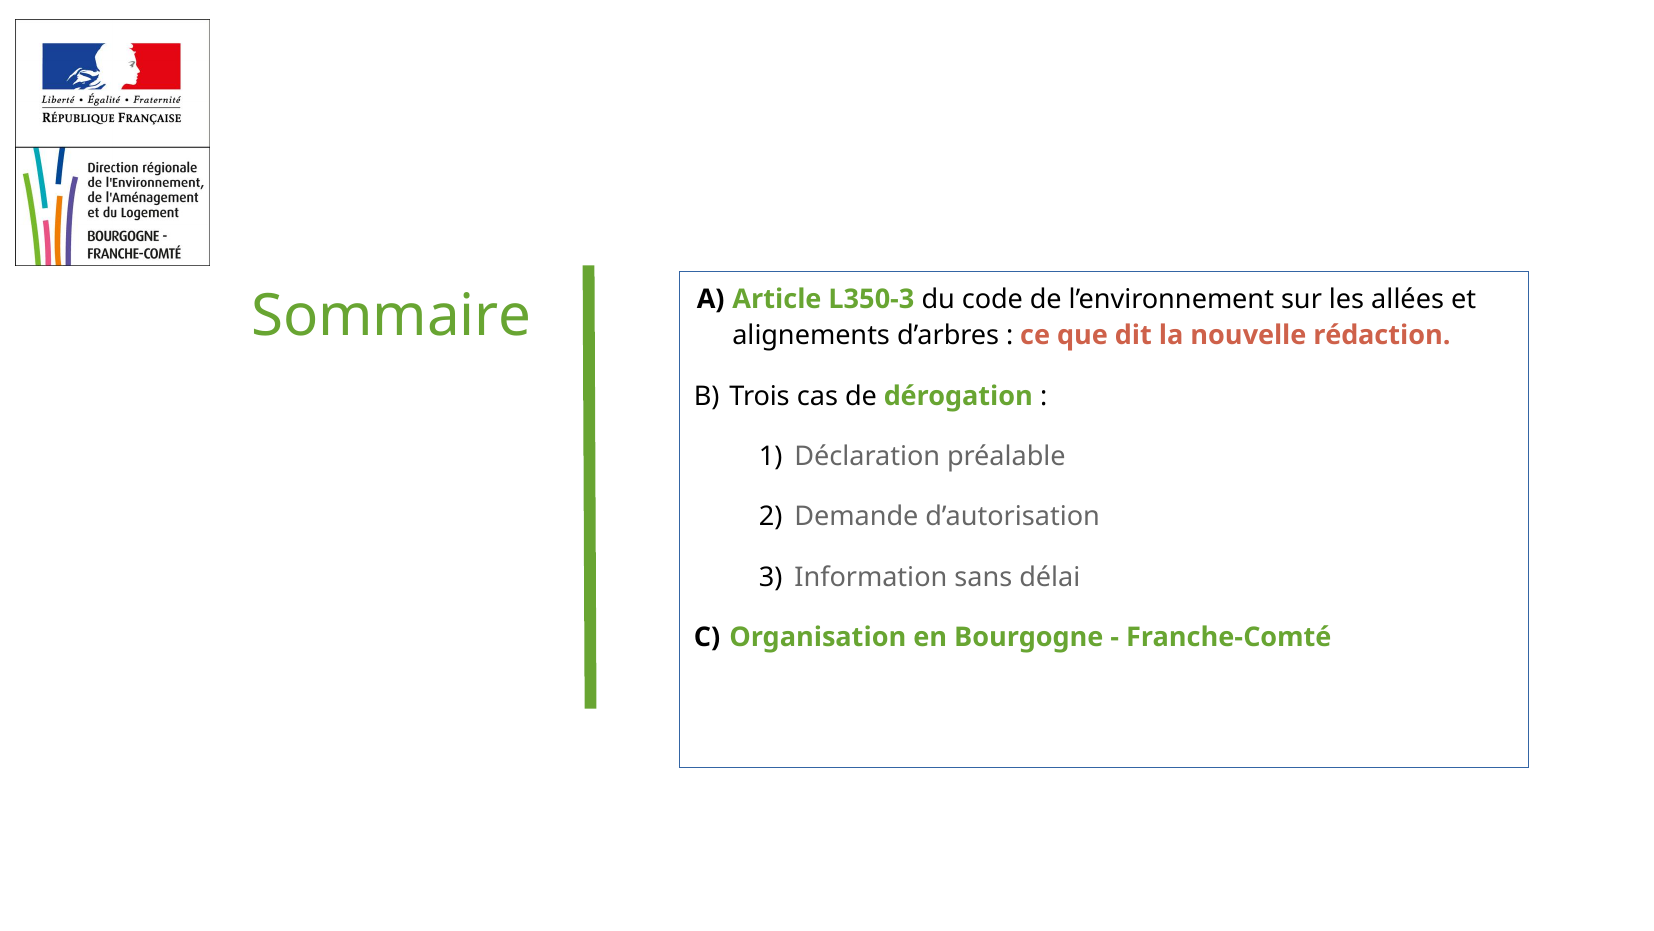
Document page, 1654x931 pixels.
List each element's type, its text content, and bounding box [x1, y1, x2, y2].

text_box Sommaire [236, 265, 549, 362]
picture [15, 19, 210, 266]
text_box Article L350-3 du code de l’environnement sur les allées et alignements d’arbres : ce que dit la nouvelle rédaction. Trois cas de dérogation : Déclaration préalable Demande d’autorisation Information sans délai Organisation en Bourgogne - Franche-Comté [679, 271, 1529, 768]
